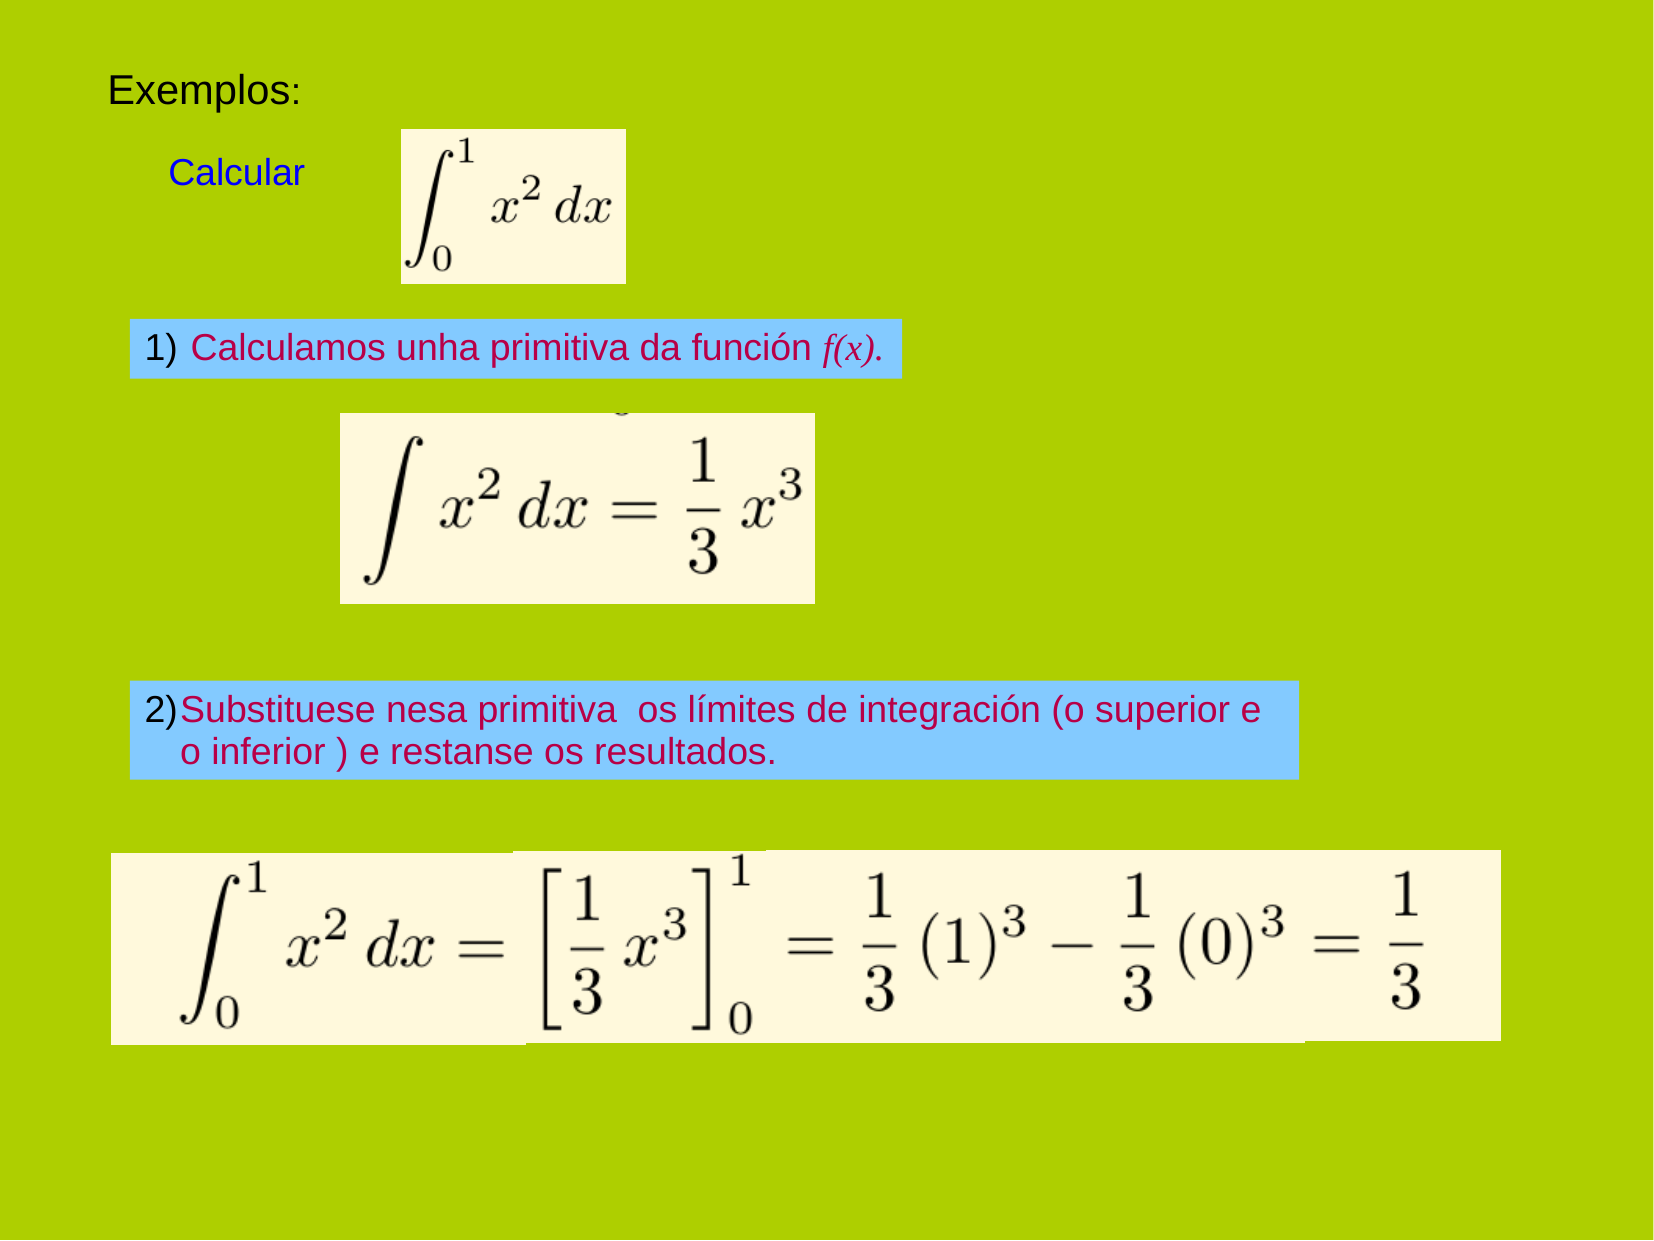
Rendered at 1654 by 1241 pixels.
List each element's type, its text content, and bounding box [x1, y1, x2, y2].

picture [111, 850, 1501, 1045]
picture [340, 413, 815, 604]
text_box Calcular [153, 143, 331, 201]
text_box Exemplos: [92, 59, 317, 152]
picture [401, 129, 626, 284]
text_box Calculamos unha primitiva da función f(x). [129, 318, 903, 379]
text_box Substituese nesa primitiva os límites de integración (o superior e o inferior ) e restanse os resultados. [129, 680, 1300, 780]
